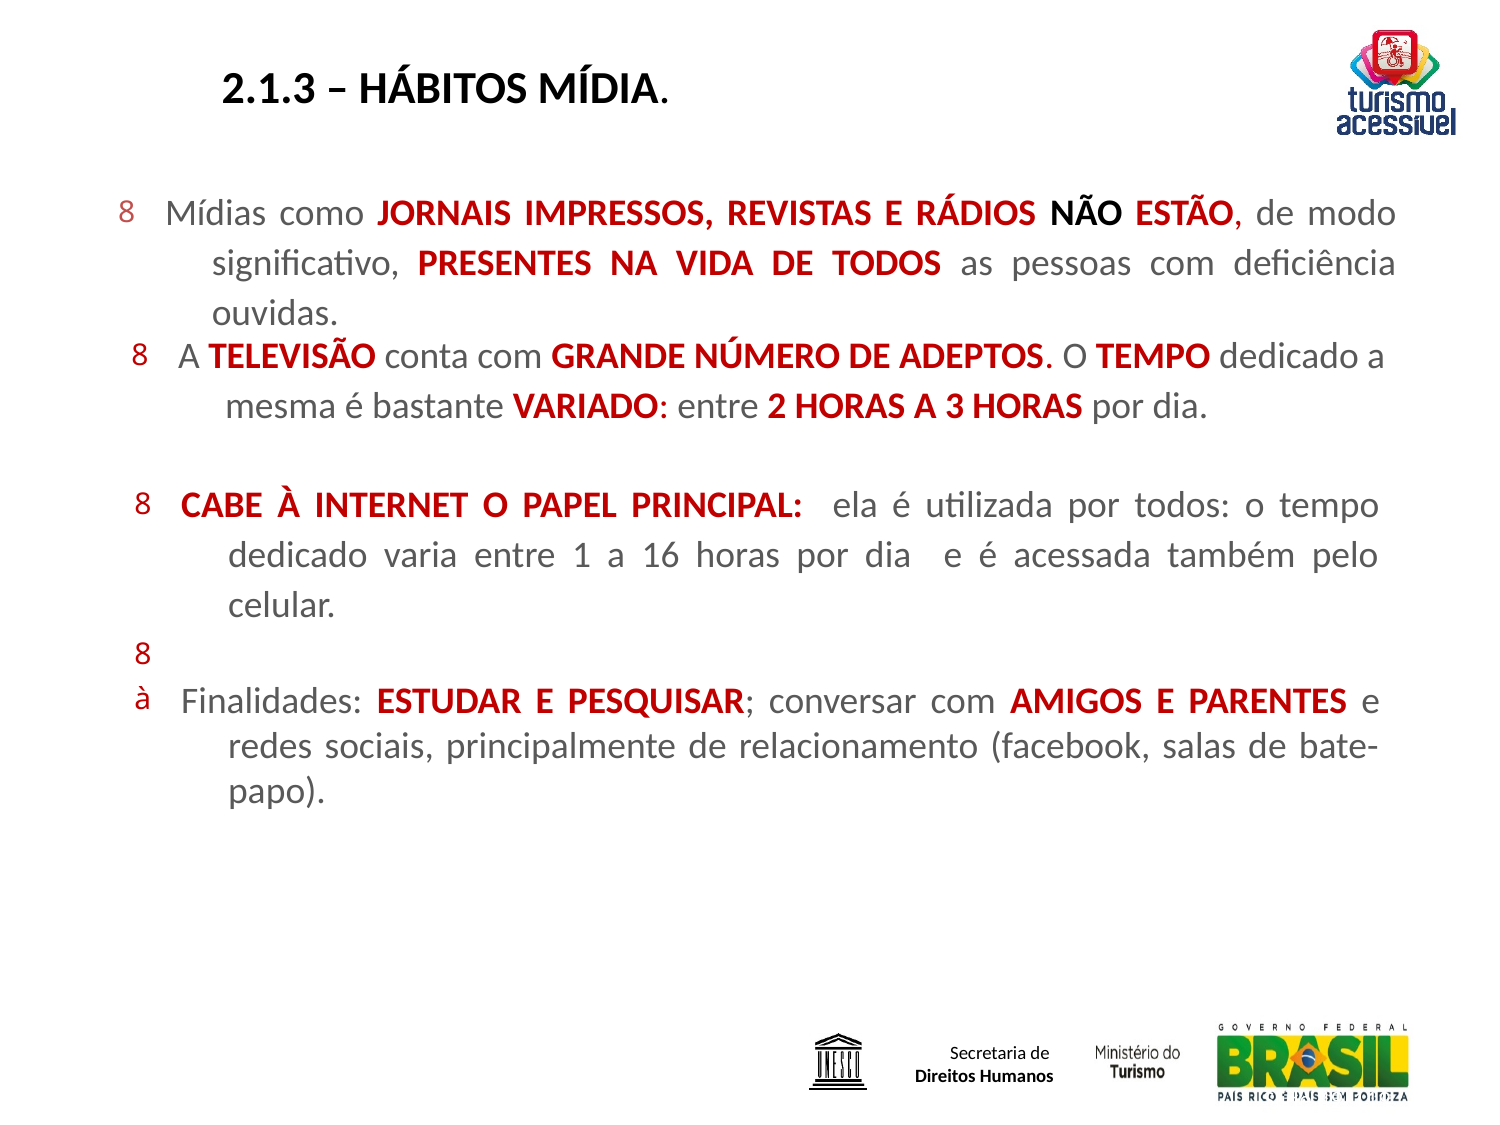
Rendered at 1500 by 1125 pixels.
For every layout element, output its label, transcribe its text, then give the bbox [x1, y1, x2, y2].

text_box A televisão conta com grande número de adeptos. O tempo dedicado a mesma é bastante variado: entre 2 horas a 3 horas por dia. [116, 319, 1416, 434]
text_box Slide 49/119 [1248, 1076, 1483, 1122]
text_box Cabe à internet o papel principal: ela é utilizada por todos: o tempo dedicado varia entre 1 a 16 horas por dia e é acessada também pelo celular. Finalidades: estudar e pesquisar; conversar com amigos e parentes e redes sociais, principalmente de relacionamento (facebook, salas de bate-papo). [119, 468, 1395, 818]
text_box Mídias como jornais impressos, revistas e rádios NÃO estão, de modo significativo, presentes na vida de todos as pessoas com deficiência ouvidas. [103, 176, 1412, 341]
text_box 2.1.3 – Hábitos MÍDIA. [207, 51, 1270, 176]
